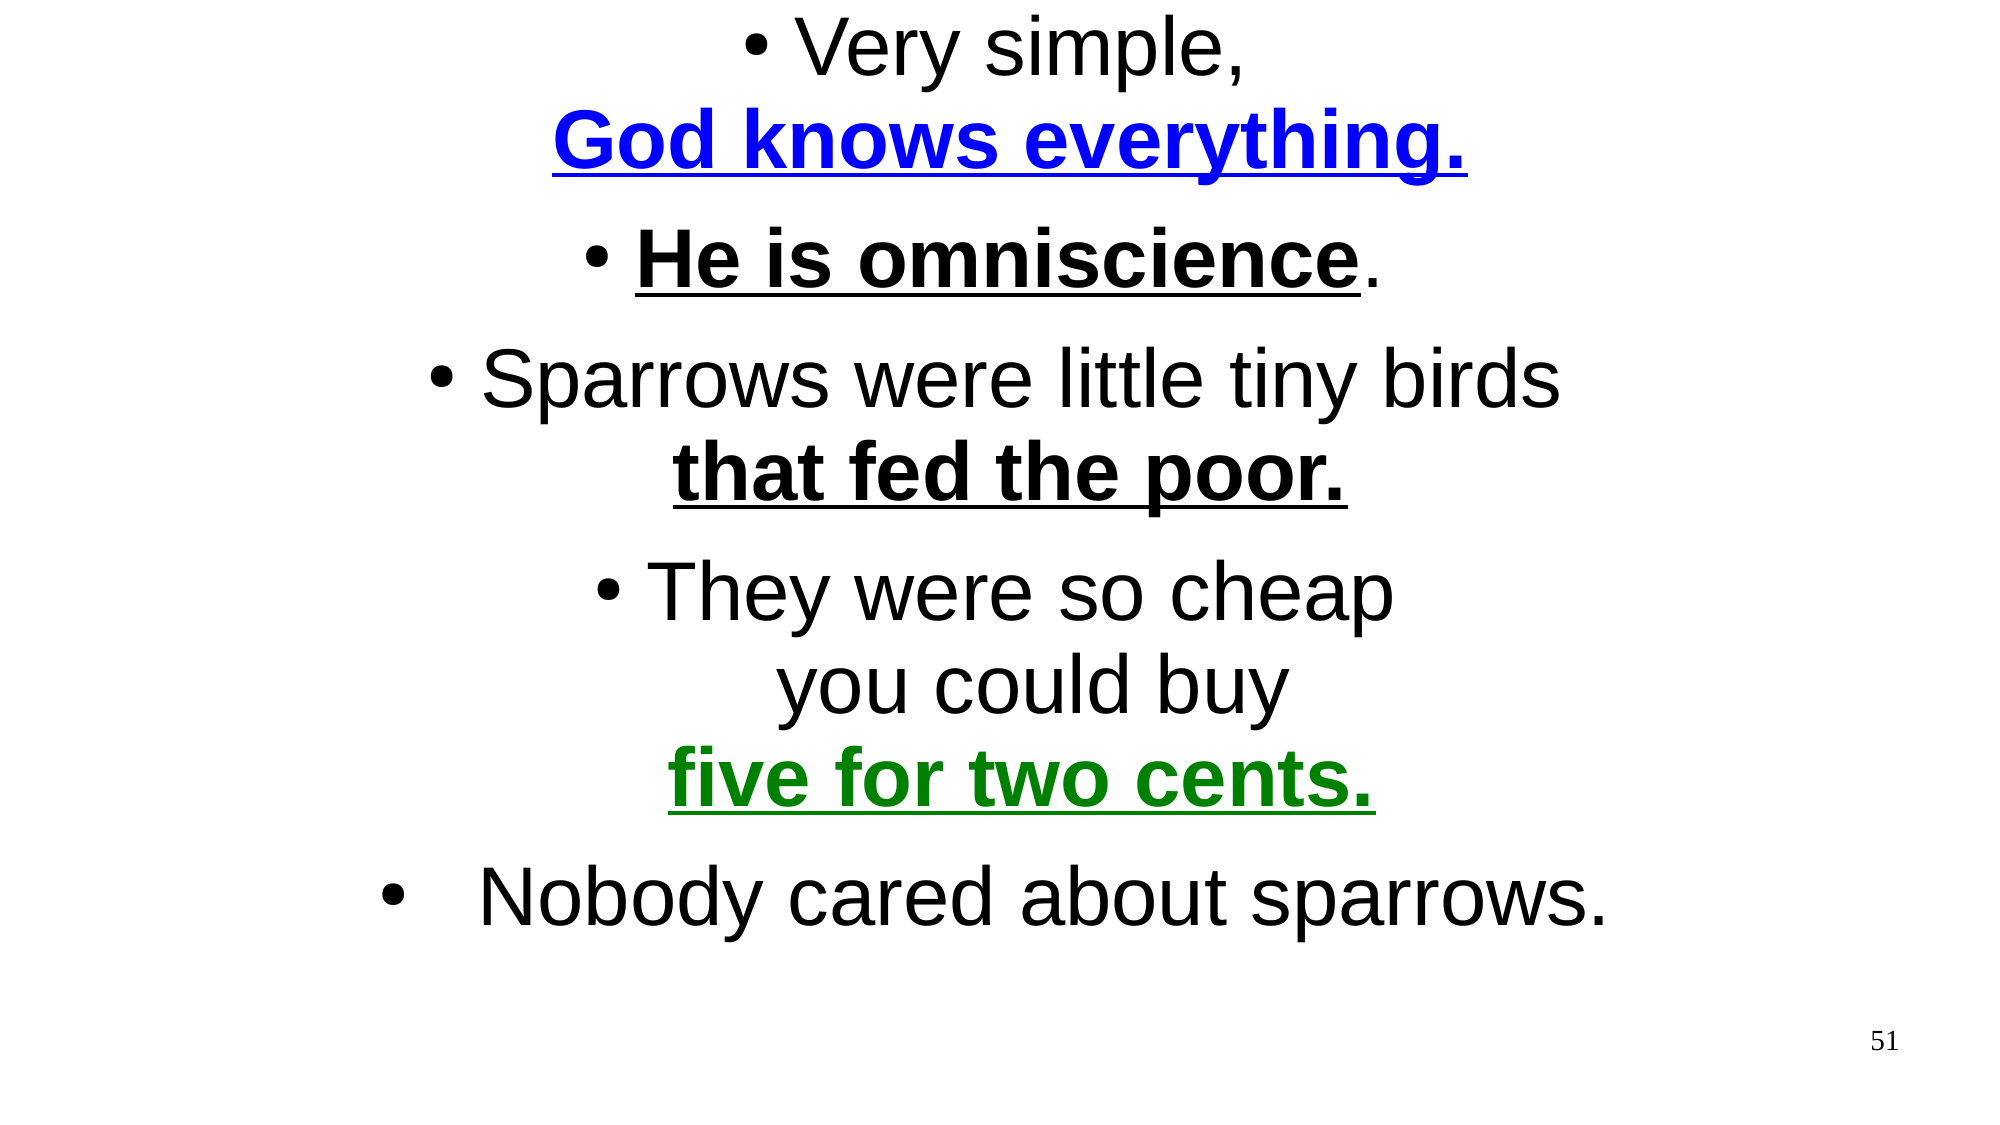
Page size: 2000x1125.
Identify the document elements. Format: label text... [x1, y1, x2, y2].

list Very simple, God knows everything. He is omniscience. Sparrows were little tiny birds that fed the poor. They were so cheap you could buy five for two cents. Nobody cared about sparrows. [0, 0, 1996, 1123]
